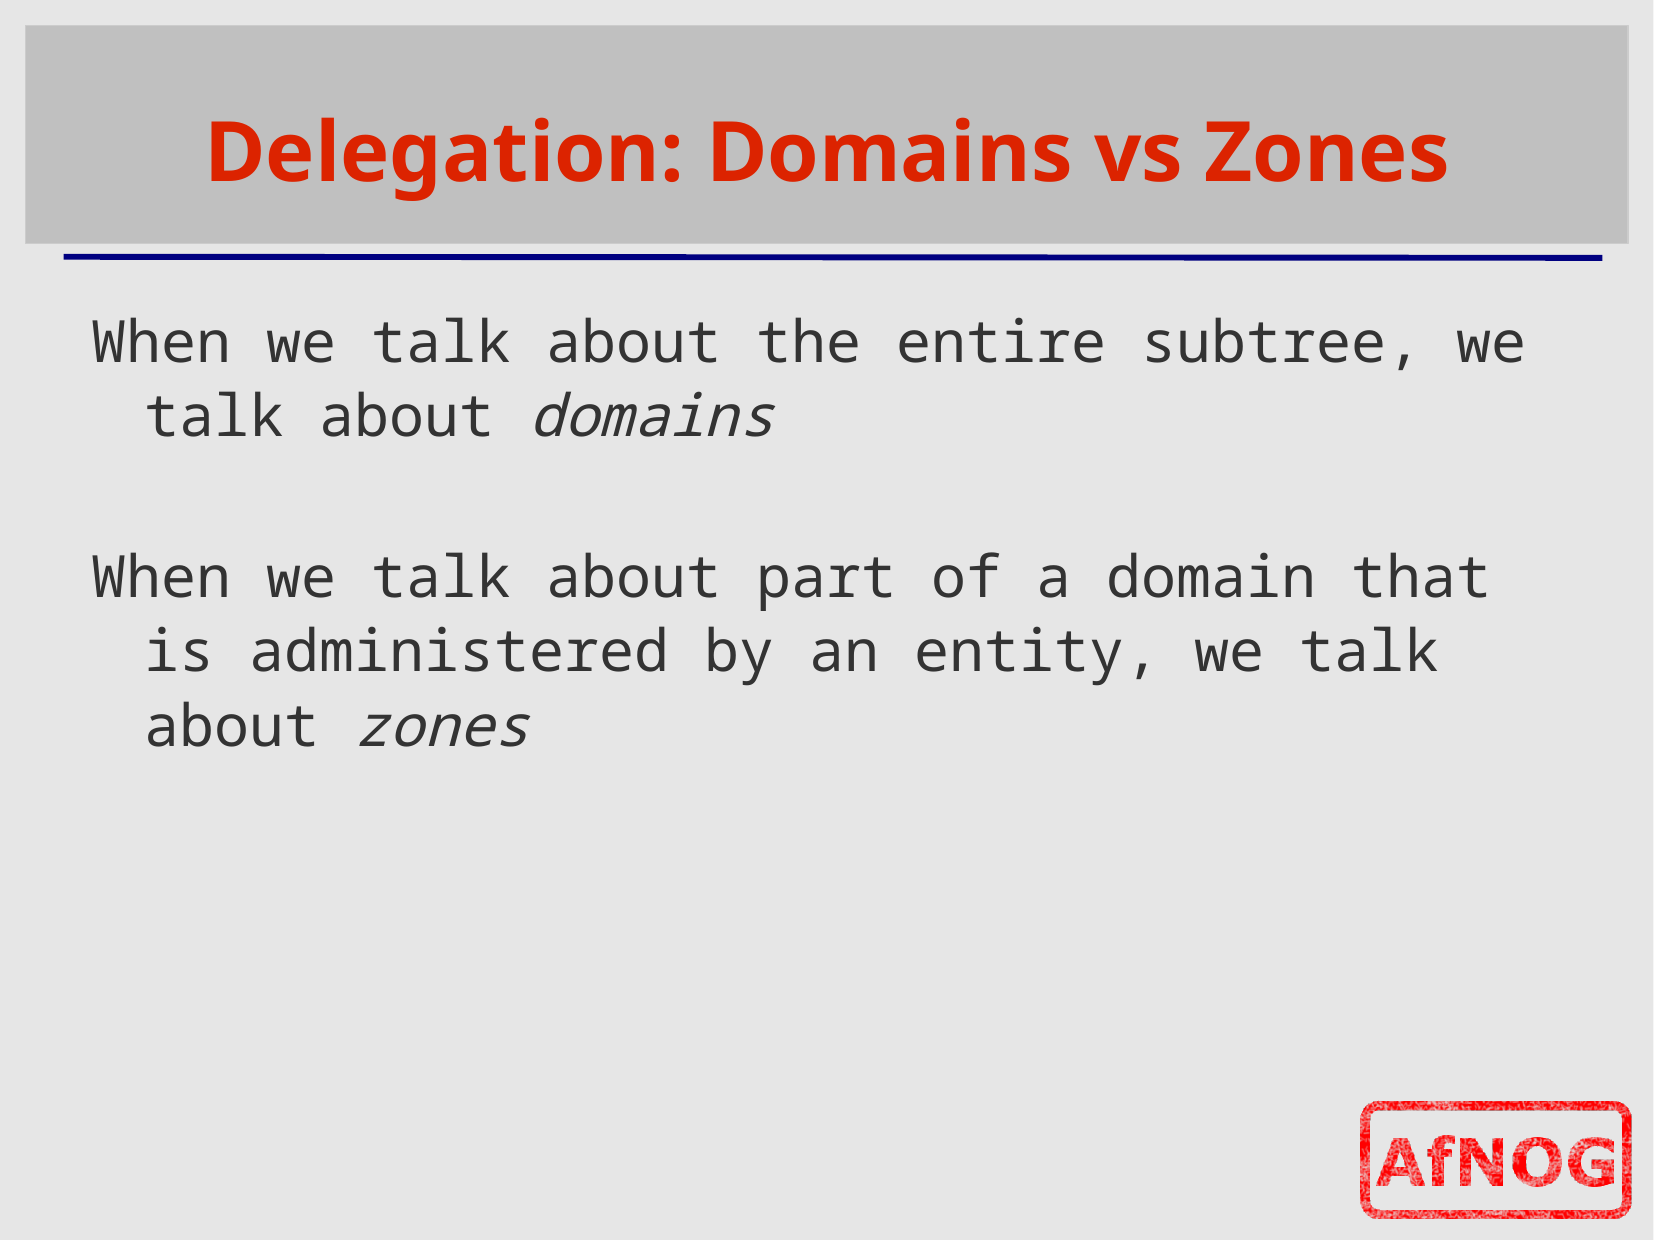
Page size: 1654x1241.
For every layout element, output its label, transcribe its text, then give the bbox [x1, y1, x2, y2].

text_box When we talk about the entire subtree, we talk about domains When we talk about part of a domain that is administered by an entity, we talk about zones [59, 295, 1595, 1152]
picture [1360, 1100, 1632, 1219]
title Delegation: Domains vs Zones [121, 46, 1534, 254]
